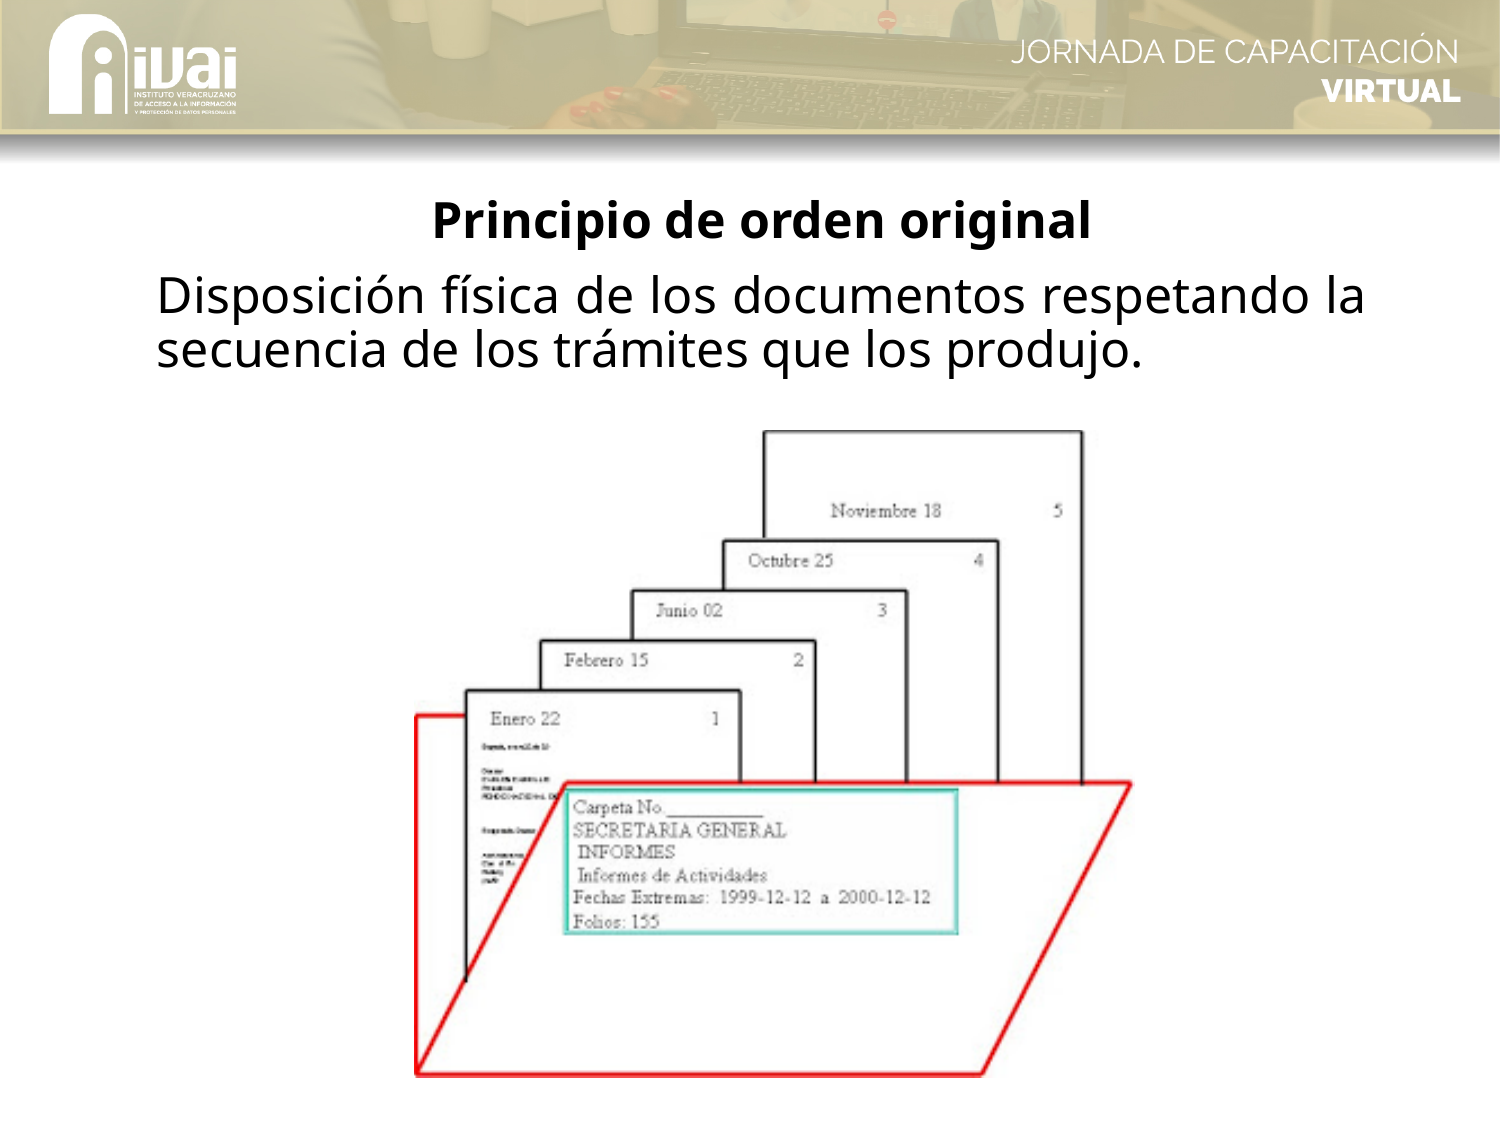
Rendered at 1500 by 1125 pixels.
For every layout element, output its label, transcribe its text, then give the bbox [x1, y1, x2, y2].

picture [414, 430, 1135, 1078]
text_box Principio de orden original Disposición física de los documentos respetando la secuencia de los trámites que los produjo. [123, 188, 1426, 1059]
